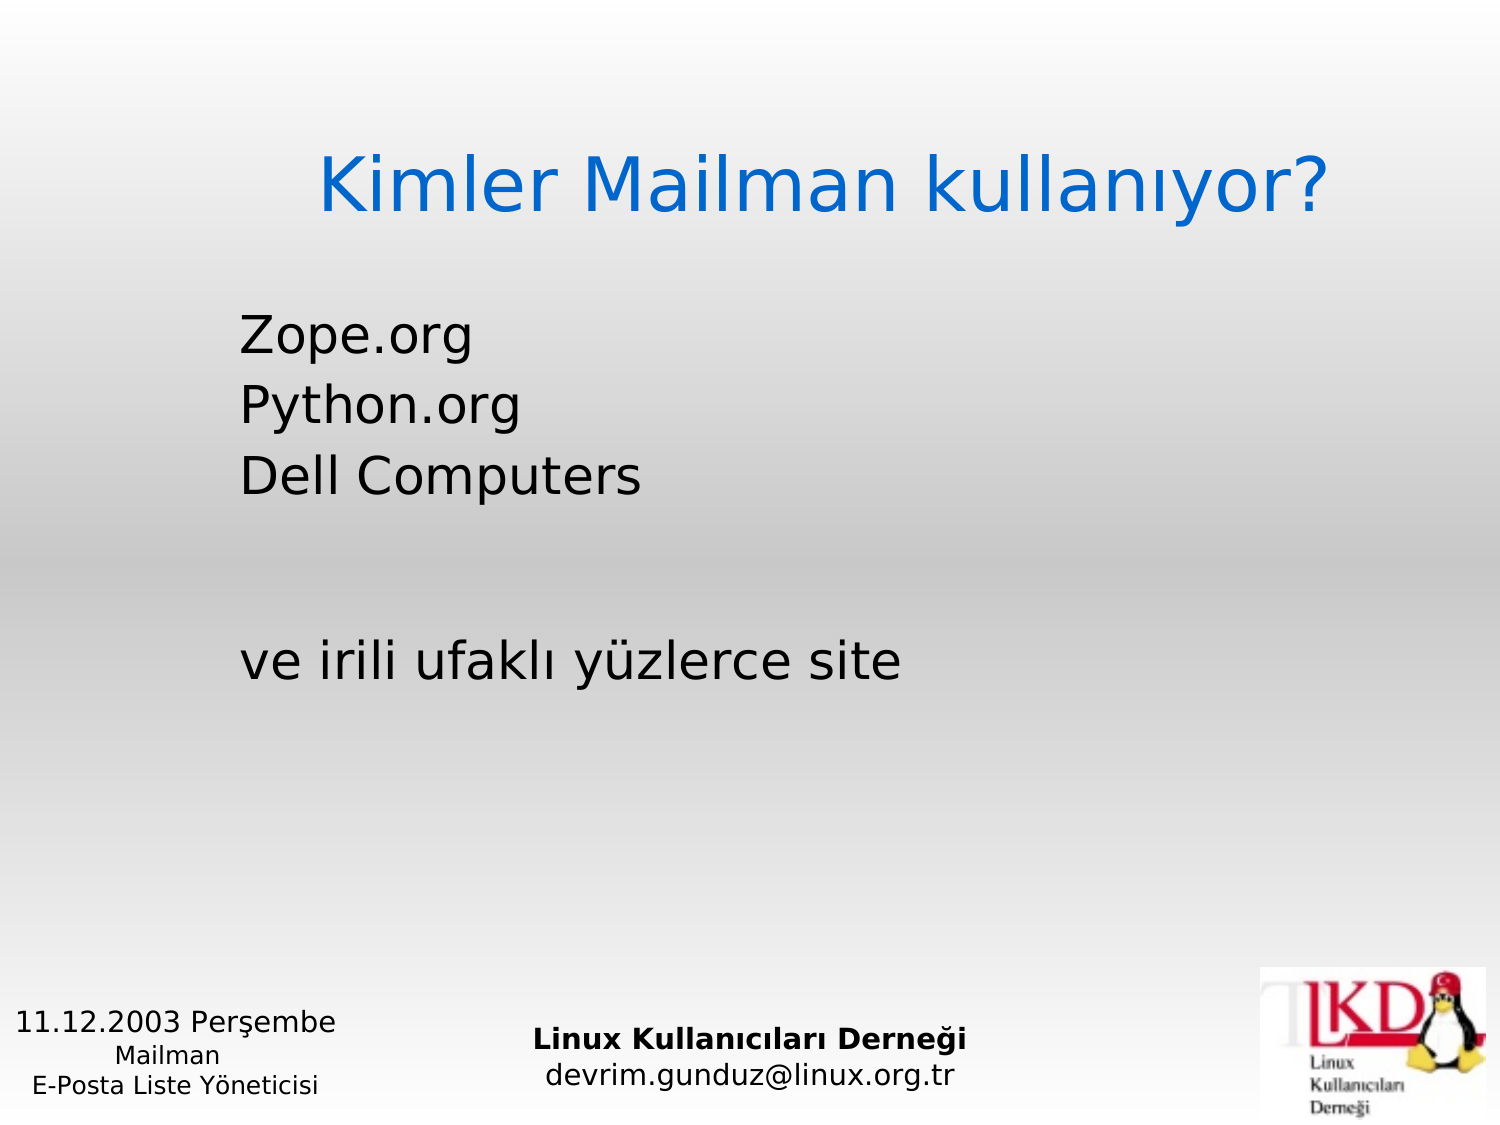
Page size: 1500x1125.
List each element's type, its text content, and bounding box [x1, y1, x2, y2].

list Zope.org Python.org Dell Computers ve irili ufaklı yüzlerce site [224, 299, 1425, 975]
picture [1260, 967, 1486, 1120]
title Kimler Mailman kullanıyor? [224, 49, 1425, 237]
